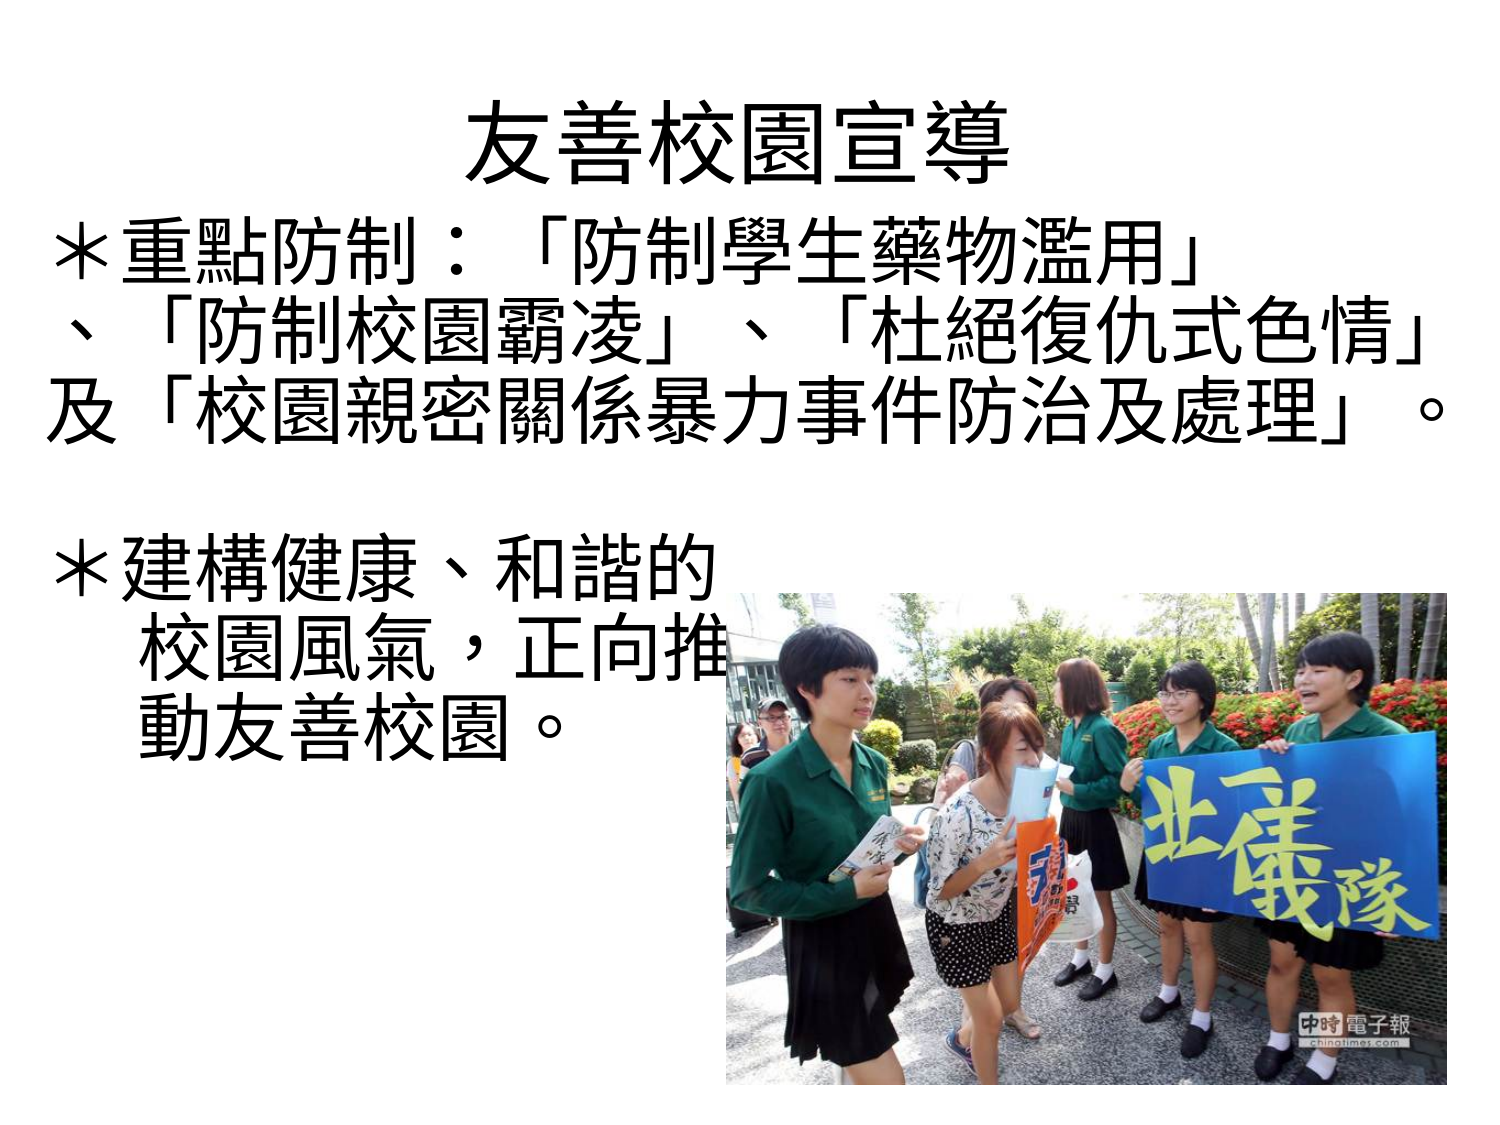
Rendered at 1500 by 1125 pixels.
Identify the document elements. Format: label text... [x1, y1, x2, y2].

subtitle ＊重點防制：「防制學生藥物濫用」 、「防制校園霸凌」、「杜絕復仇式色情」及「校園親密關係暴力事件防治及處理」。 ＊建構健康、和諧的 校園風氣，正向推 動友善校園。 [29, 208, 1500, 905]
picture [726, 593, 1447, 1085]
title 友善校園宣導 [135, 78, 1341, 197]
